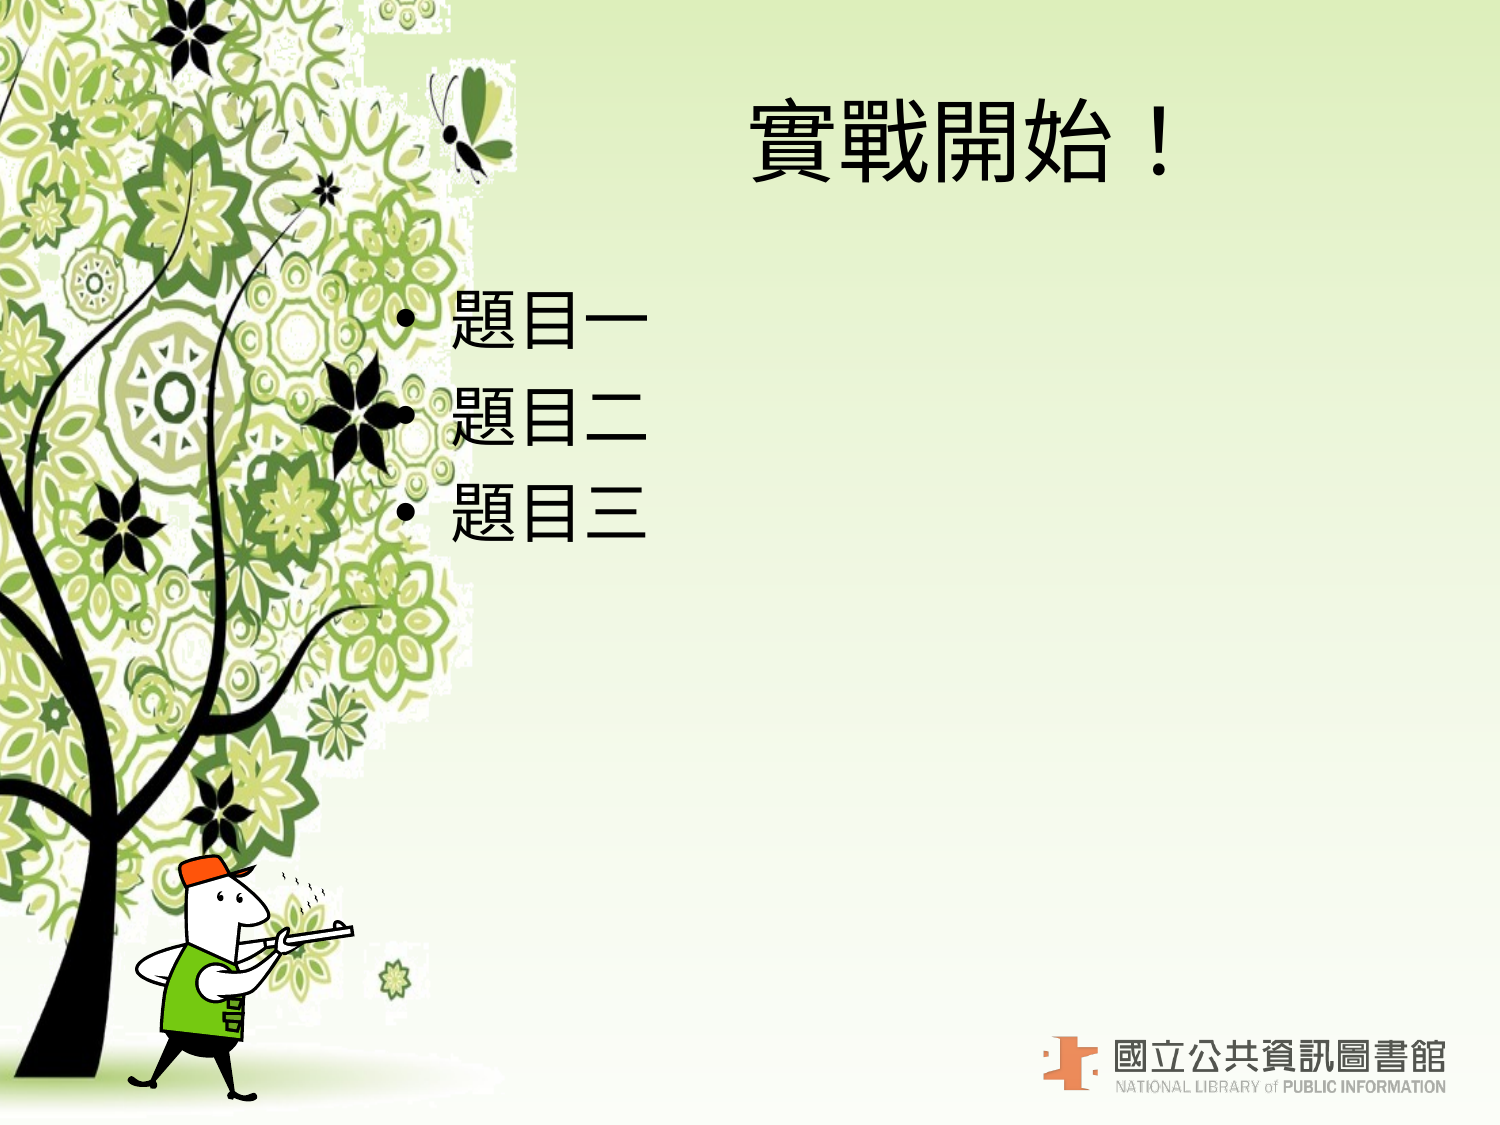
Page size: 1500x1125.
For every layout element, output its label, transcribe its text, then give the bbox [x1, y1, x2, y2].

title 實戰開始！ [527, 45, 1426, 233]
list 題目一 題目二 題目三 [386, 262, 1426, 1005]
picture [0, 0, 581, 1125]
text_box [581, 0, 1500, 1125]
